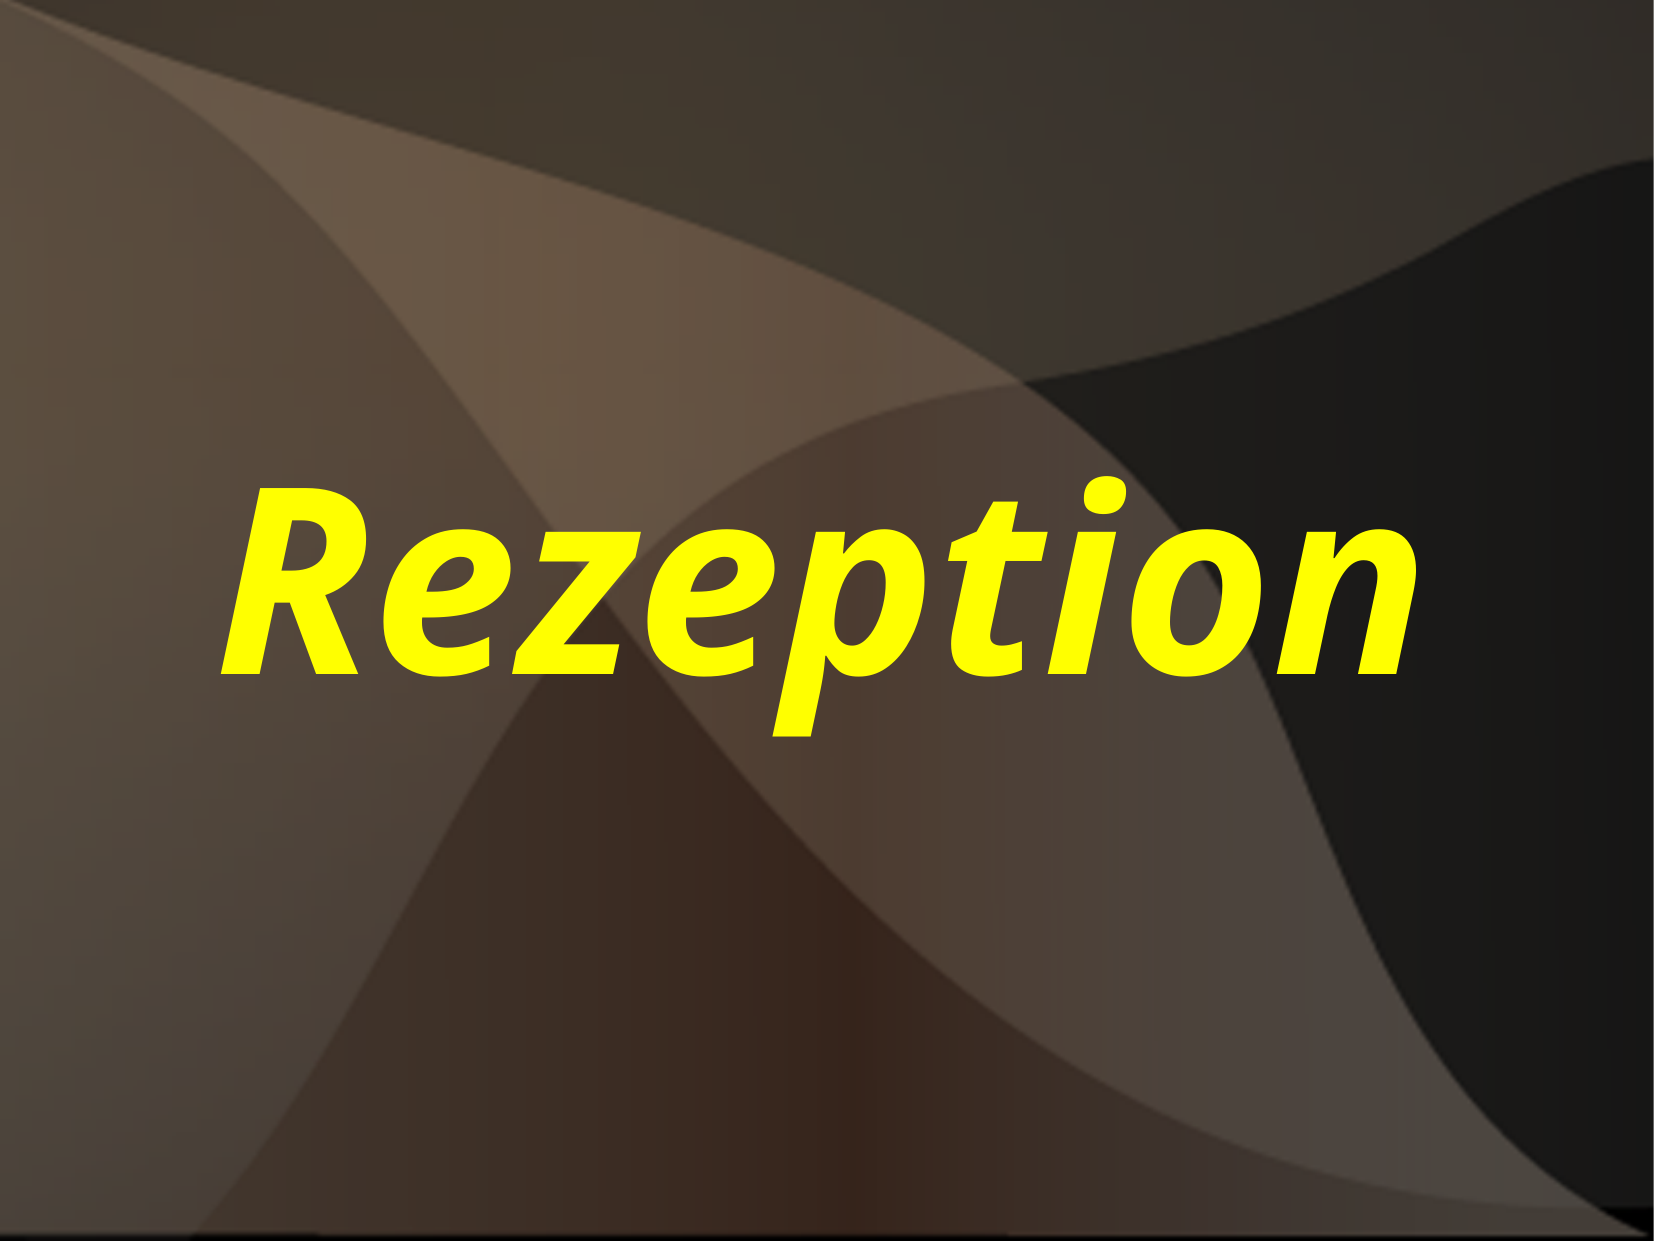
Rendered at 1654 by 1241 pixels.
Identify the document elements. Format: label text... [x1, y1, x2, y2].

text_box Rezeption [153, 230, 1560, 916]
picture [0, 0, 1654, 1241]
